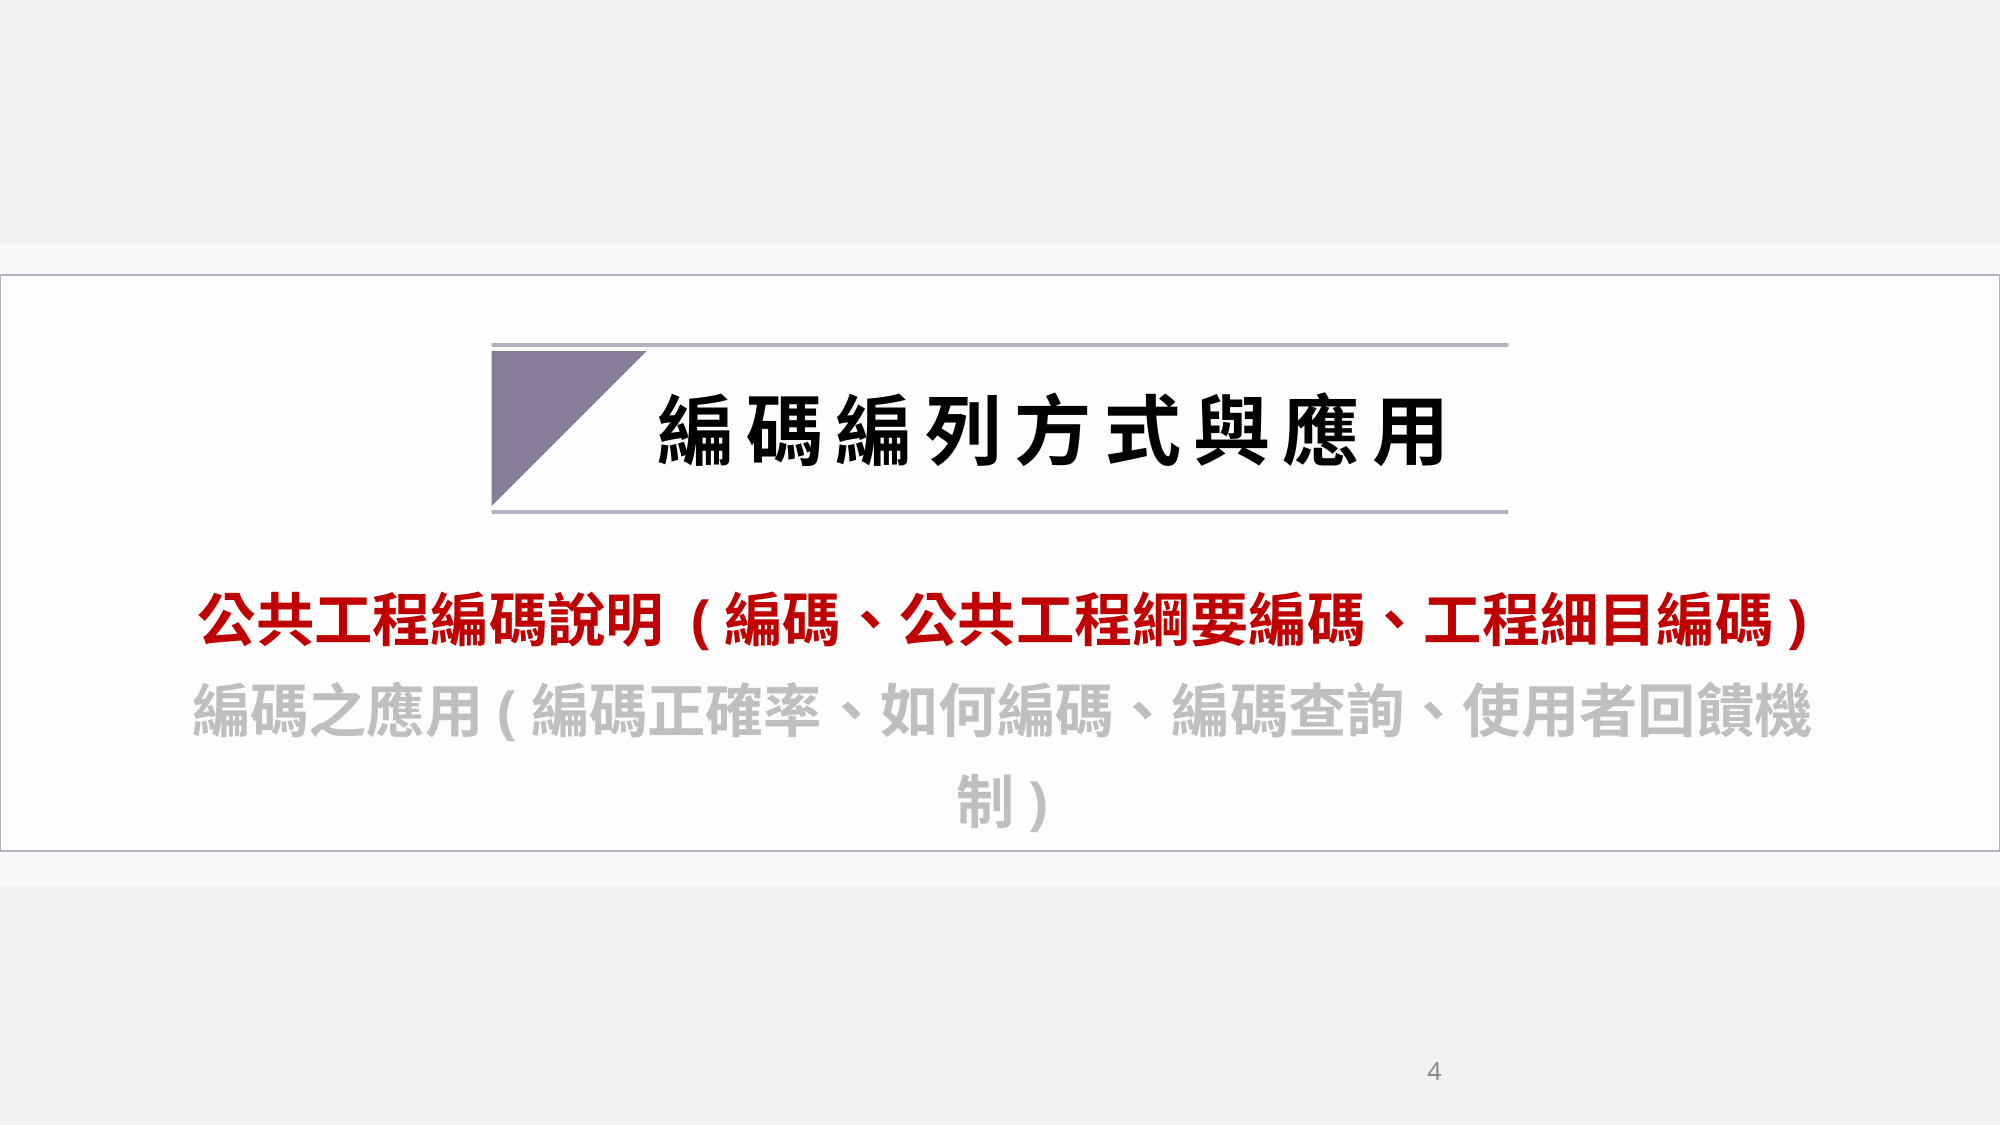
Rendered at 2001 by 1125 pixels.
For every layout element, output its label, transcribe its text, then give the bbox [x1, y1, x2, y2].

text_box 4 [1412, 1042, 1863, 1103]
text_box [0, 244, 2000, 886]
text_box 公共工程編碼說明 (編碼、公共工程綱要編碼、工程細目編碼) 編碼之應用(編碼正確率、如何編碼、編碼查詢、使用者回饋機制) [155, 562, 1850, 848]
